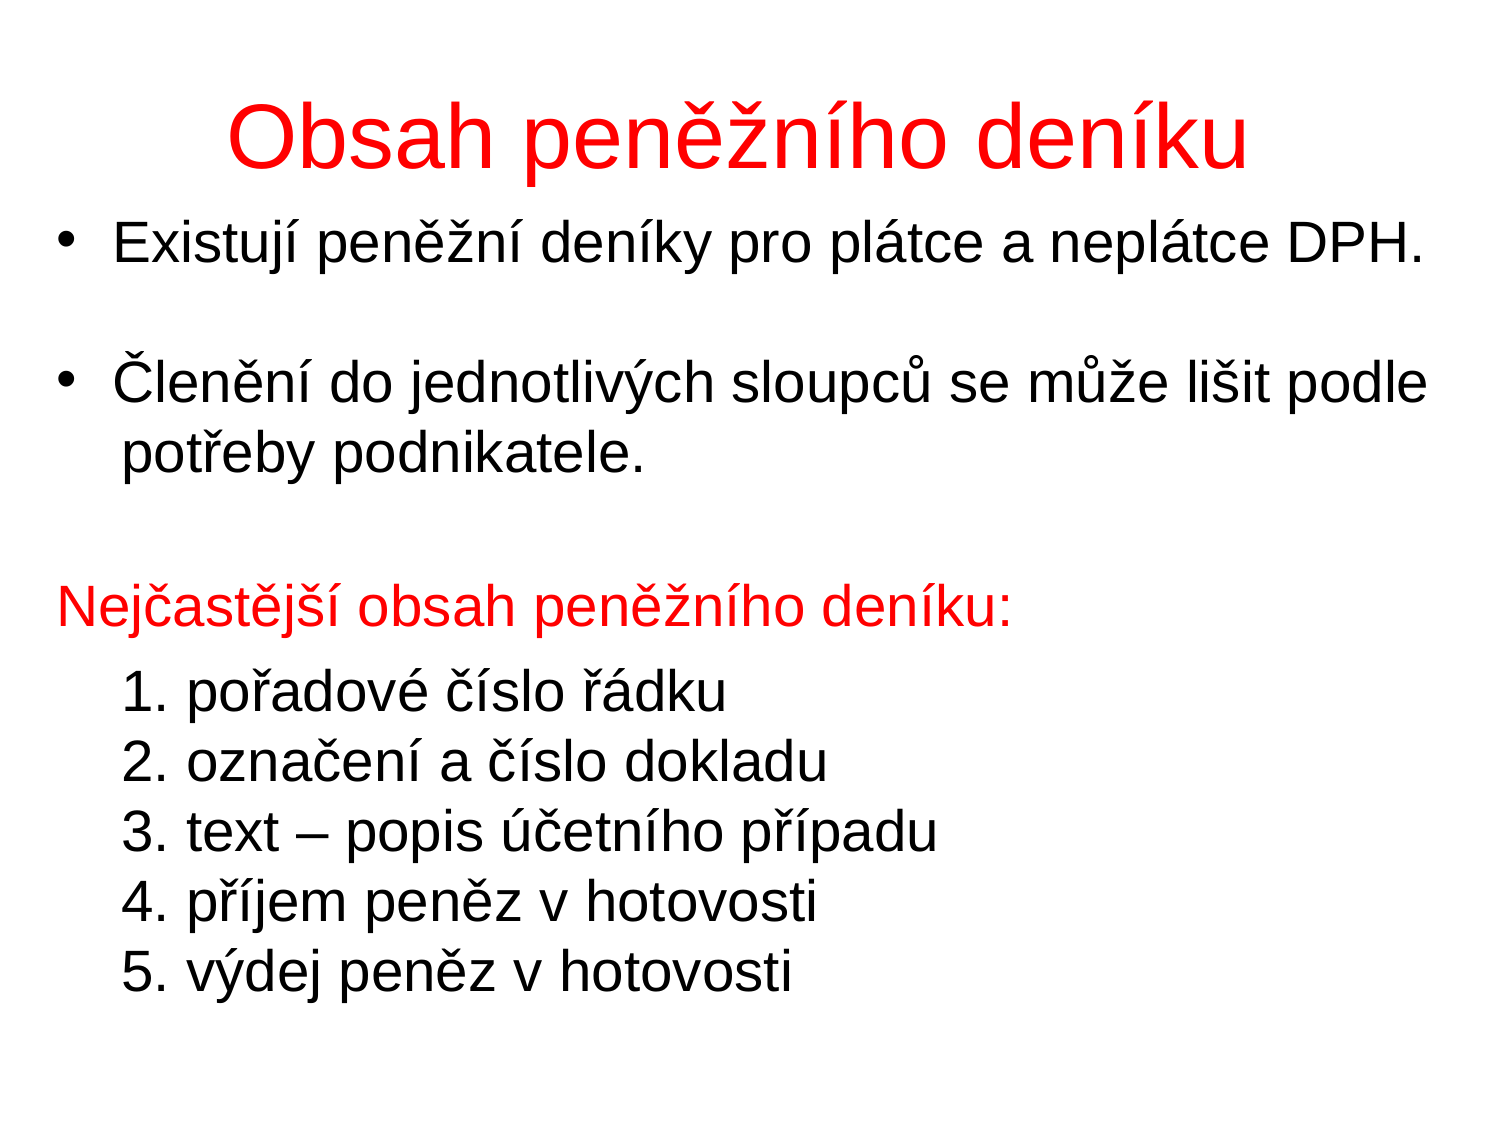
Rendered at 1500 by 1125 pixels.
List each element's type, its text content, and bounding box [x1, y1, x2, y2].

title Obsah peněžního deníku [53, 30, 1426, 196]
list Existují peněžní deníky pro plátce a neplátce DPH. Členění do jednotlivých sloupců se může lišit podle potřeby podnikatele. Nejčastější obsah peněžního deníku: 1. pořadové číslo řádku 2. označení a číslo dokladu 3. text – popis účetního případu 4. příjem peněz v hotovosti 5. výdej peněz v hotovosti [41, 196, 1459, 1125]
